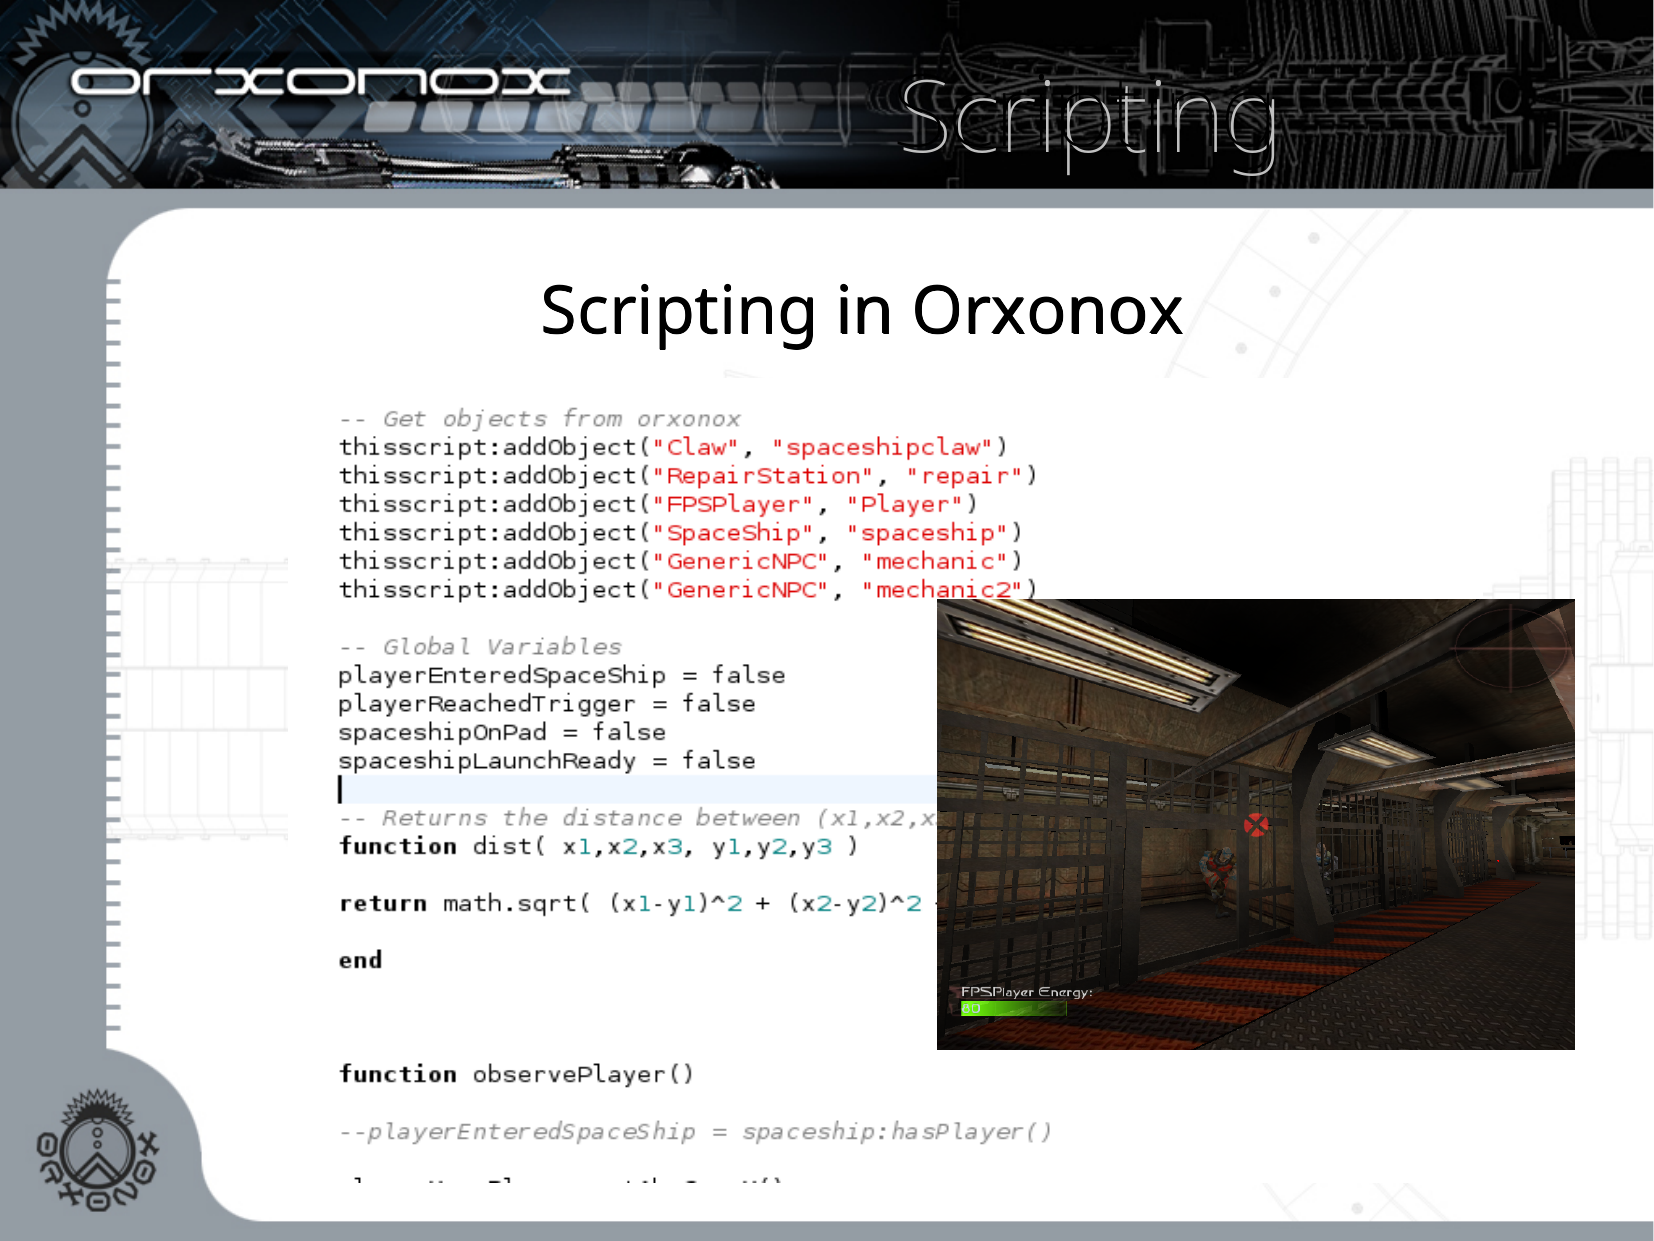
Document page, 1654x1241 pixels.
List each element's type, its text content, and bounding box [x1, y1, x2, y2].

text_box Scripting [842, 32, 1349, 164]
text_box Scripting in Orxonox [187, 262, 1538, 341]
picture [0, 0, 1654, 1241]
